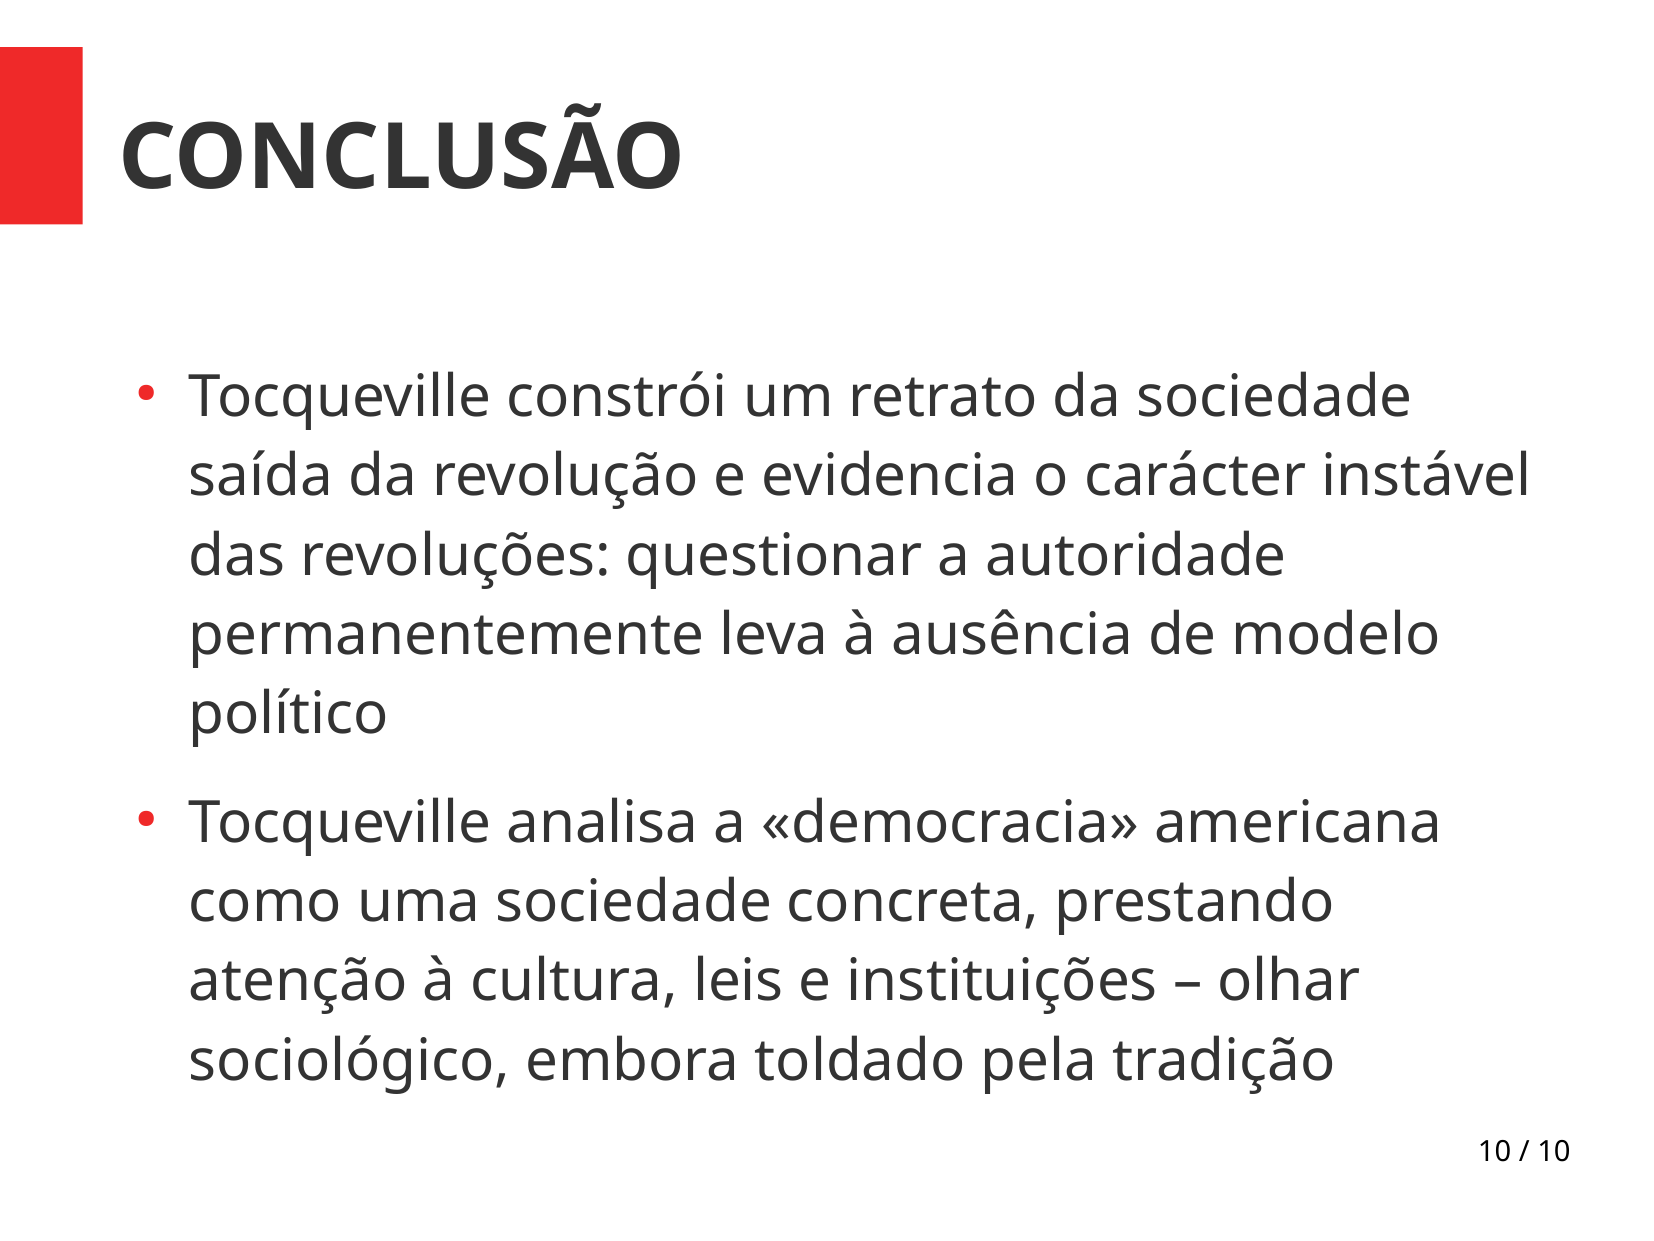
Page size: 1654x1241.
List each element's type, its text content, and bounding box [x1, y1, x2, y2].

list Tocqueville constrói um retrato da sociedade saída da revolução e evidencia o carácter instável das revoluções: questionar a autoridade permanentemente leva à ausência de modelo político Tocqueville analisa a «democracia» americana como uma sociedade concreta, prestando atenção à cultura, leis e instituições – olhar sociológico, embora toldado pela tradição [118, 354, 1536, 1074]
title CONCLUSÃO [118, 49, 1571, 257]
